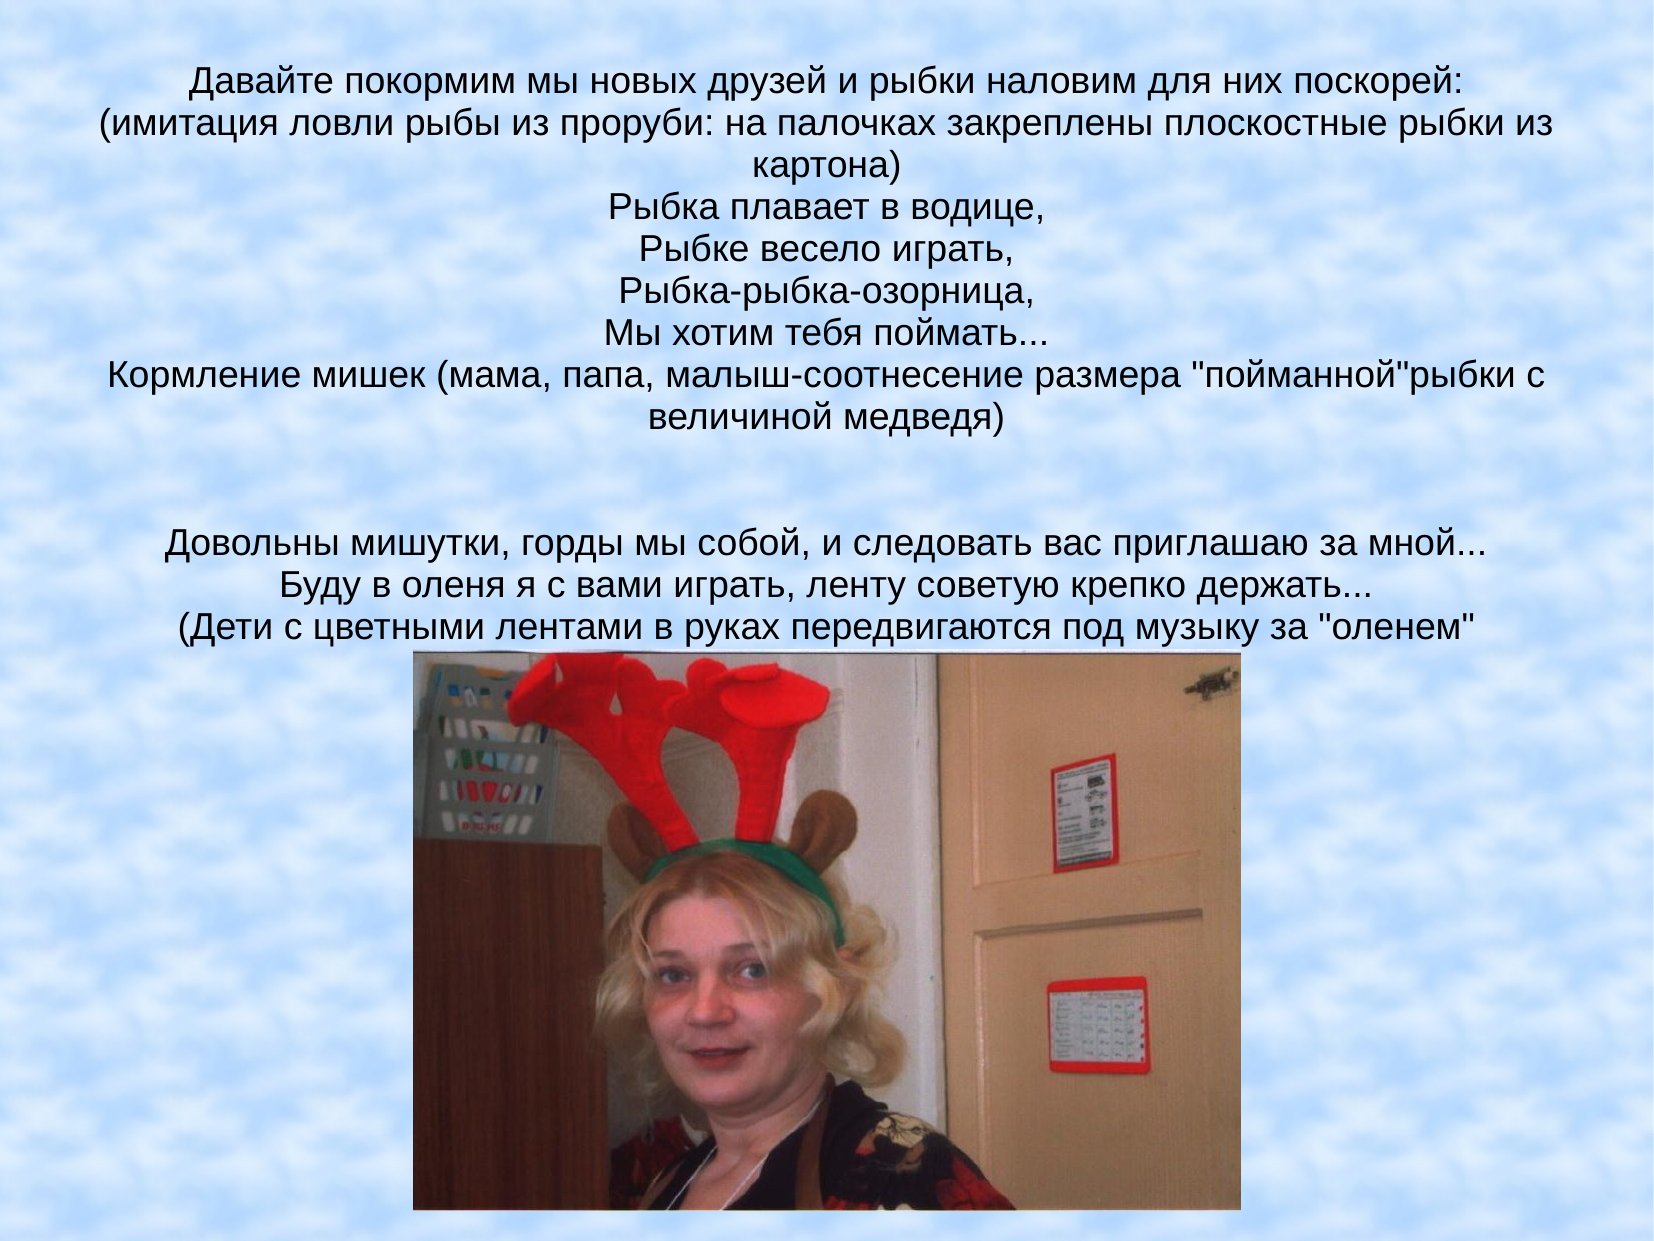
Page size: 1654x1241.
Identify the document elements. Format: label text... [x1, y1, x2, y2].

picture [0, 0, 1654, 1241]
subtitle Давайте покормим мы новых друзей и рыбки наловим для них поскорей: (имитация ловли рыбы из проруби: на палочках закреплены плоскостные рыбки из картона) Рыбка плавает в водице, Рыбке весело играть, Рыбка-рыбка-озорница, Мы хотим тебя поймать... Кормление мишек (мама, папа, малыш-соотнесение размера "пойманной"рыбки с величиной медведя) Довольны мишутки, горды мы собой, и следовать вас приглашаю за мной... Буду в оленя я с вами играть, ленту советую крепко держать... (Дети с цветными лентами в руках передвигаются под музыку за "оленем" [82, 56, 1571, 650]
